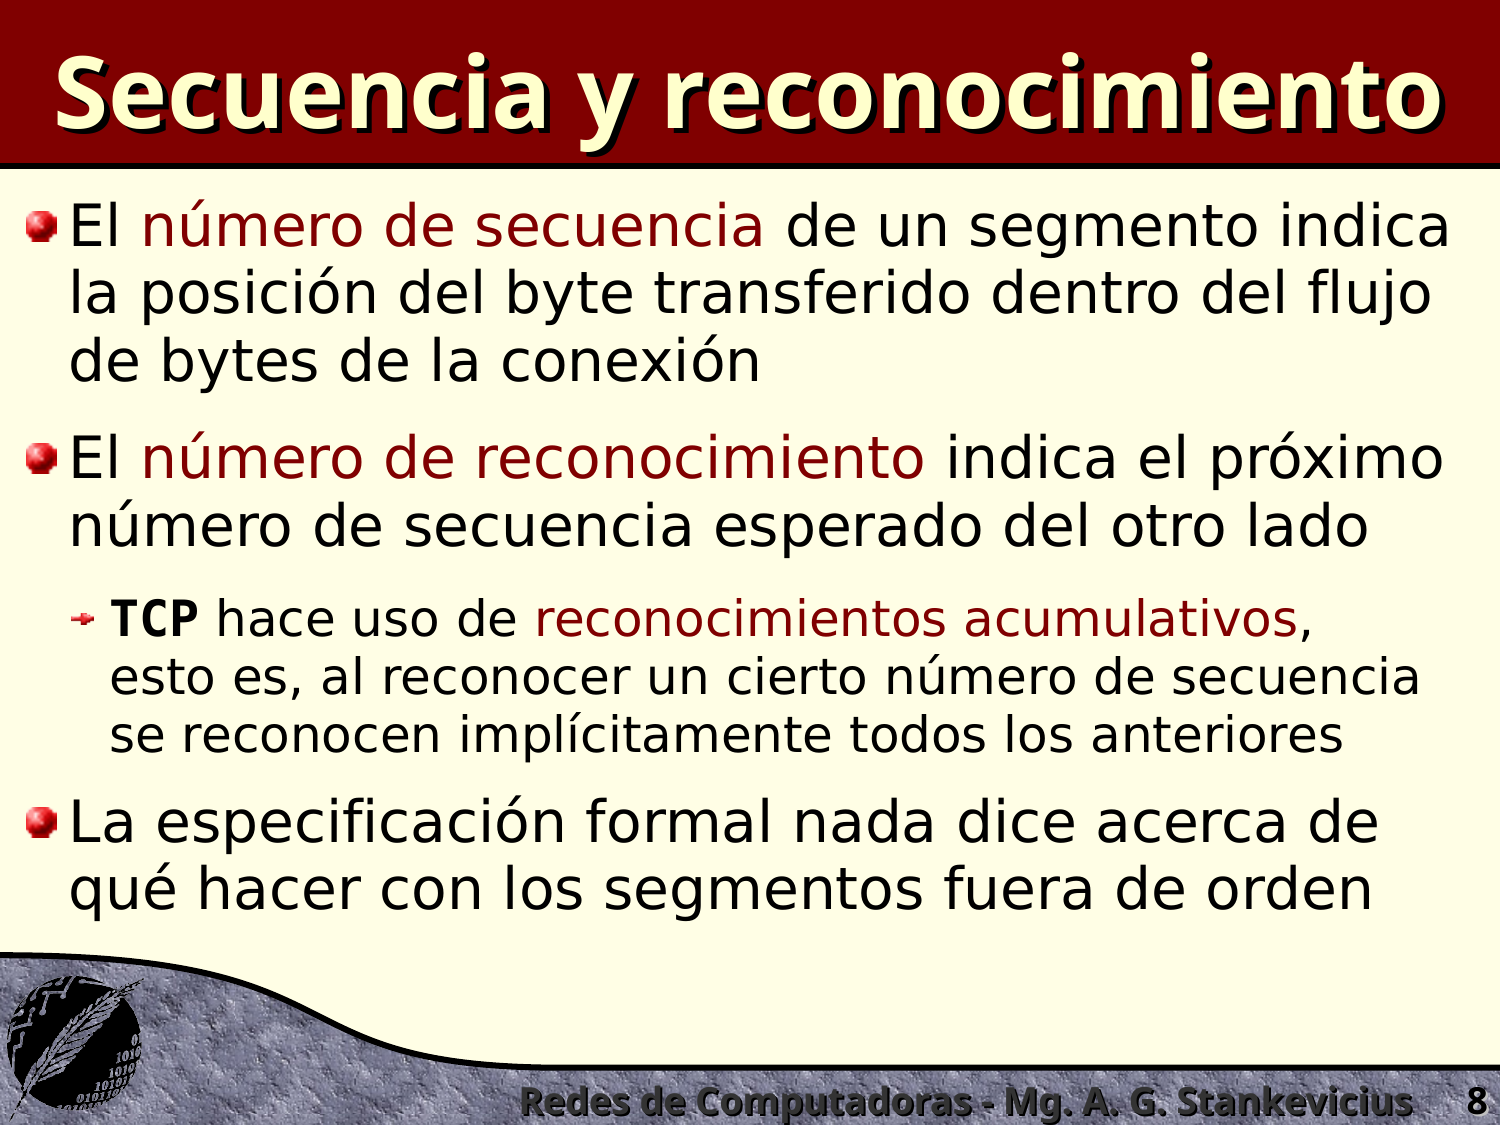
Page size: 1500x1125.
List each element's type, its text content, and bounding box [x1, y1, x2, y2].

picture [790, 1100, 795, 1110]
picture [1047, 1100, 1054, 1110]
list El número de secuencia de un segmento indica la posición del byte transferido dentro del flujo de bytes de la conexión El número de reconocimiento indica el próximo número de secuencia esperado del otro lado TCP hace uso de reconocimientos acumulativos, esto es, al reconocer un cierto número de secuencia se reconocen implícitamente todos los anteriores La especificación formal nada dice acerca de qué hacer con los segmentos fuera de orden [11, 192, 1486, 924]
title Secuencia y reconocimiento [15, 5, 1485, 160]
picture [0, 959, 1500, 1125]
